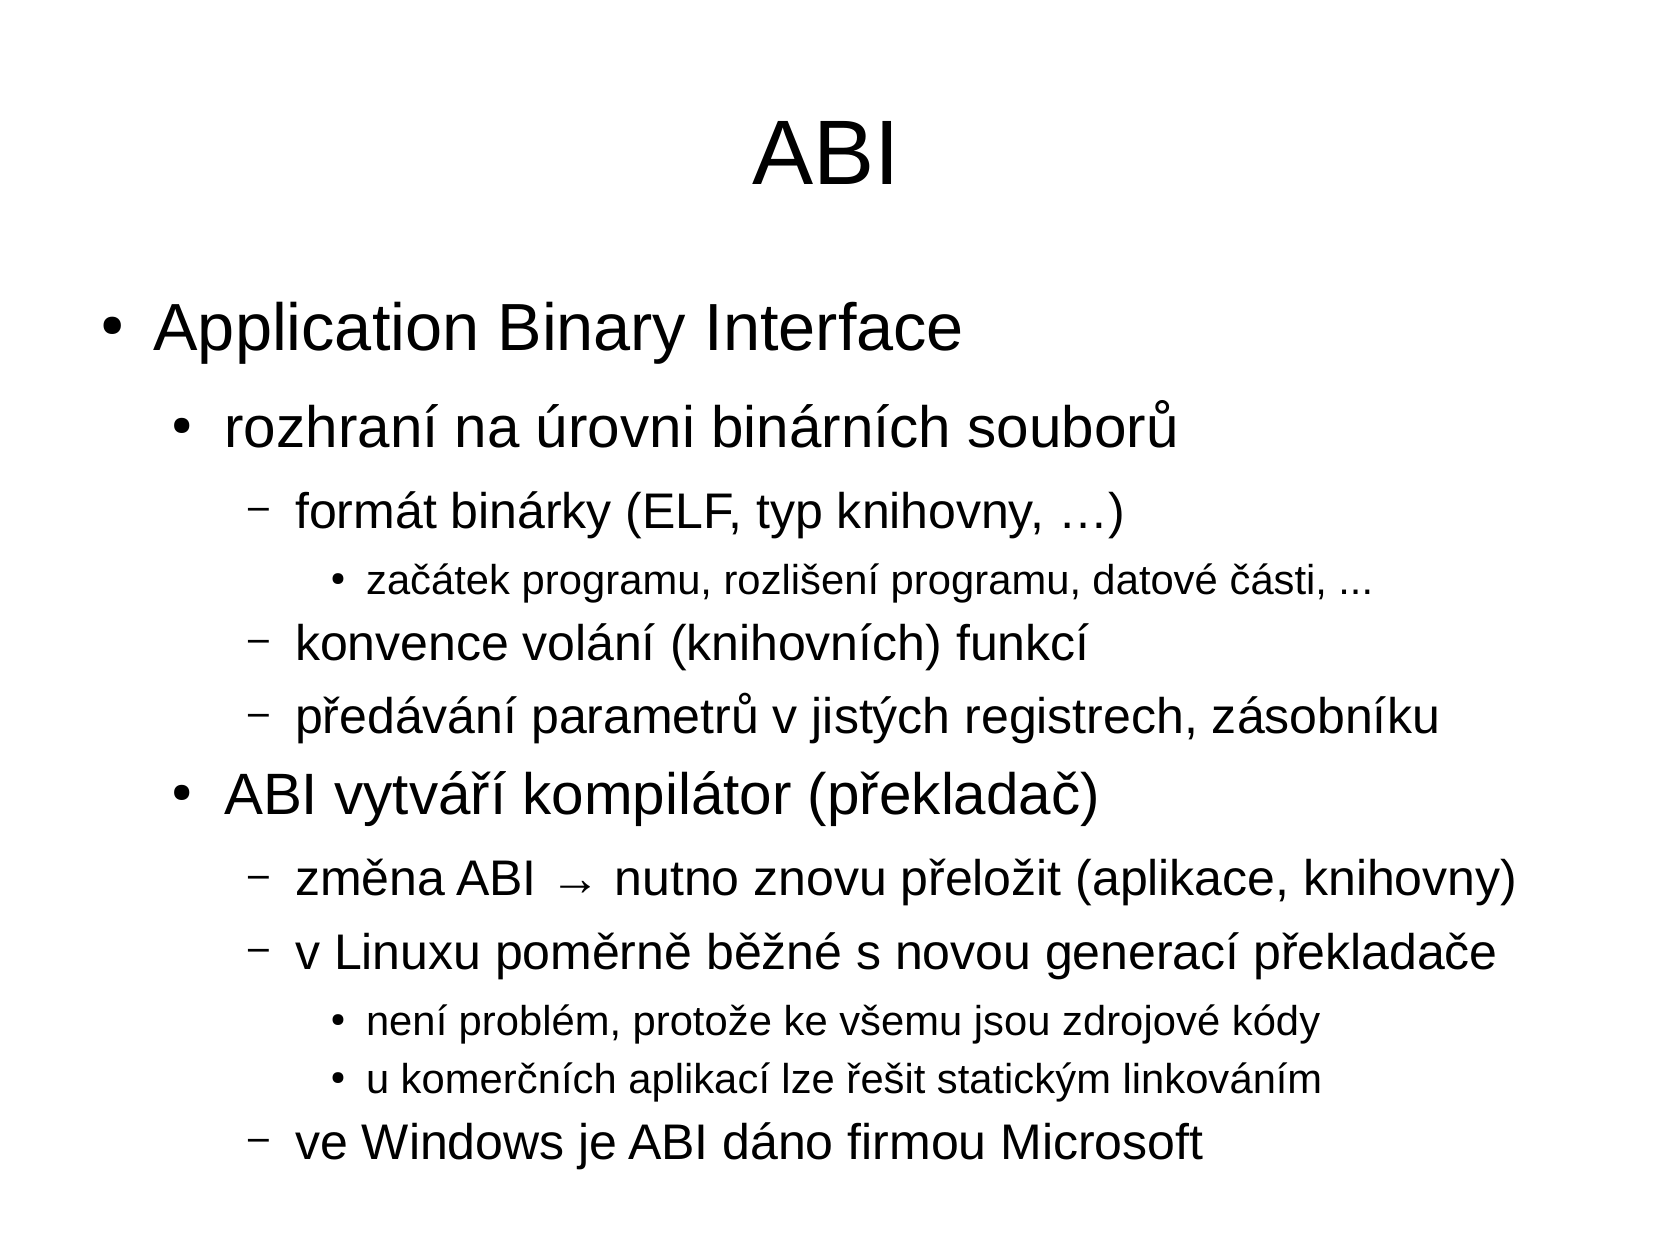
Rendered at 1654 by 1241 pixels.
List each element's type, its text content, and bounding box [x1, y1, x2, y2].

title ABI [82, 56, 1571, 250]
list Application Binary Interface rozhraní na úrovni binárních souborů formát binárky (ELF, typ knihovny, …) začátek programu, rozlišení programu, datové části, ... konvence volání (knihovních) funkcí předávání parametrů v jistých registrech, zásobníku ABI vytváří kompilátor (překladač) změna ABI → nutno znovu přeložit (aplikace, knihovny) v Linuxu poměrně běžné s novou generací překladače není problém, protože ke všemu jsou zdrojové kódy u komerčních aplikací lze řešit statickým linkováním ve Windows je ABI dáno firmou Microsoft [82, 290, 1571, 1170]
